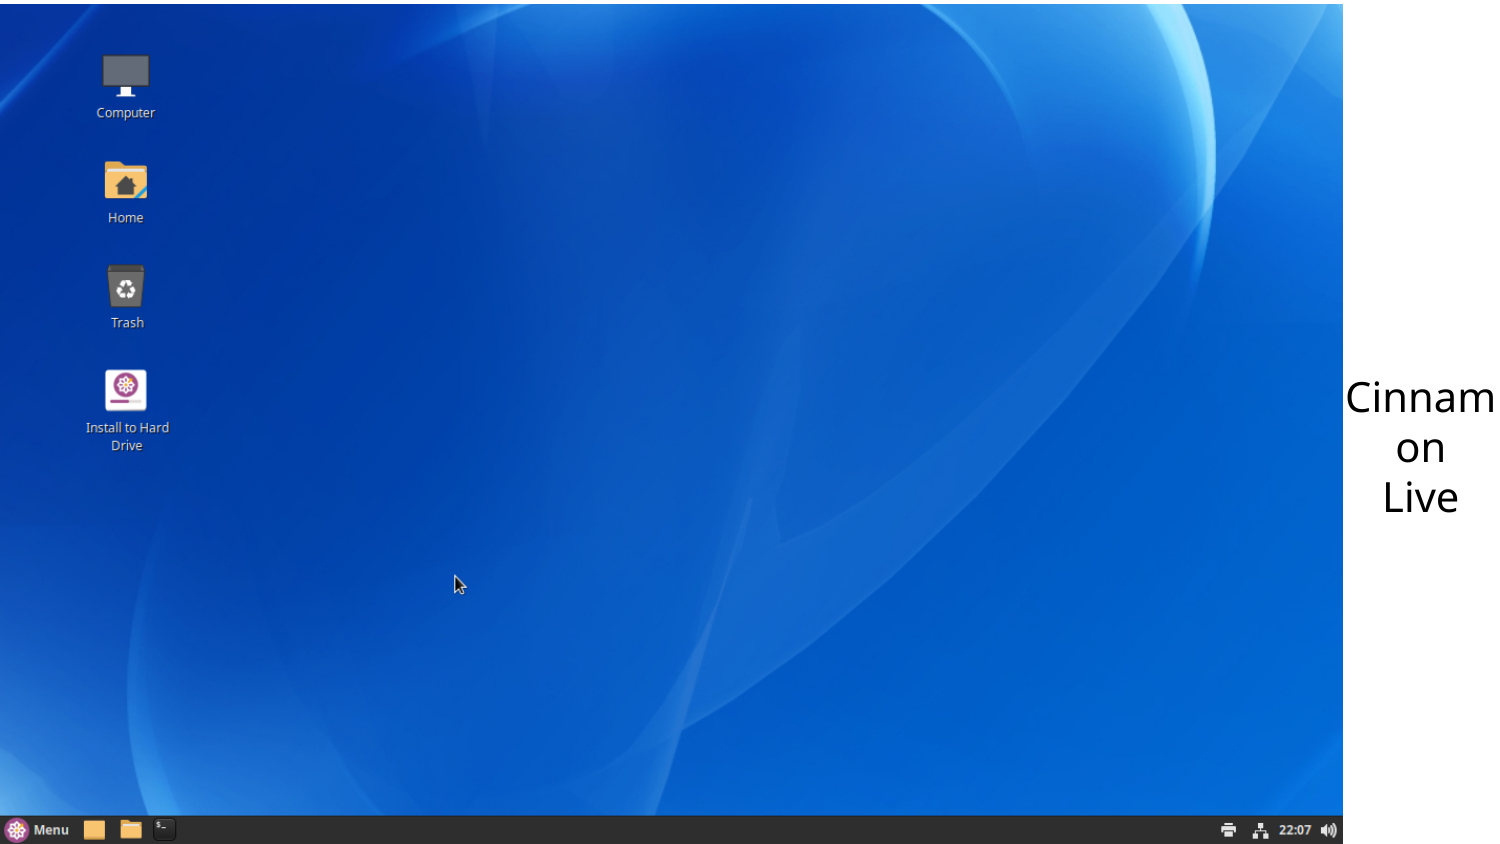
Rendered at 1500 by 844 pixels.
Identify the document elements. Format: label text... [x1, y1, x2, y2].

text_box Cinnamon Live [1329, 356, 1500, 537]
picture [0, 4, 1343, 844]
